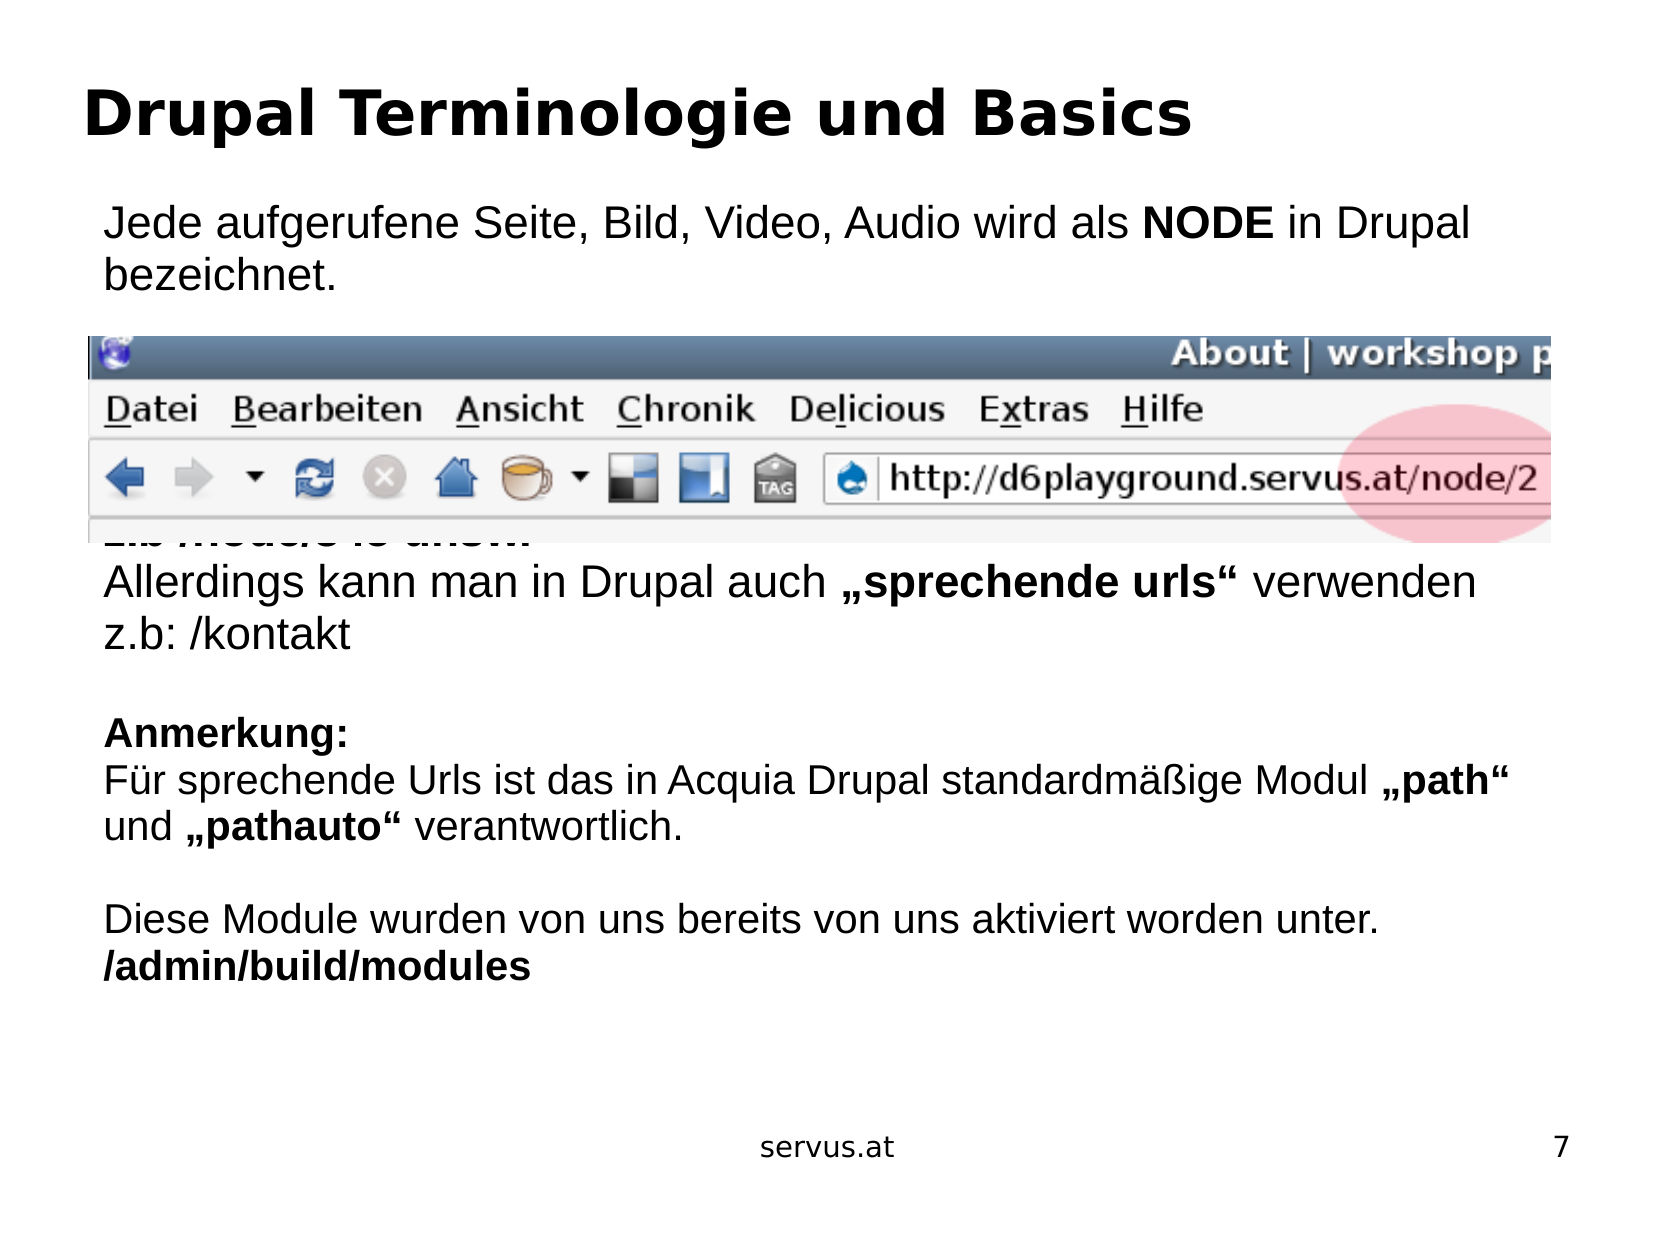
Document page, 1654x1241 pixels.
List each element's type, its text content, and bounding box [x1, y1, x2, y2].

title Drupal Terminologie und Basics [82, 49, 1571, 178]
picture [88, 336, 1551, 543]
text_box Jede aufgerufene Seite, Bild, Video, Audio wird als NODE in Drupal bezeichnet. z.b /node/345 unsw. Allerdings kann man in Drupal auch „sprechende urls“ verwenden z.b: /kontakt Anmerkung: Für sprechende Urls ist das in Acquia Drupal standardmäßige Modul „path“ und „pathauto“ verantwortlich. Diese Module wurden von uns bereits von uns aktiviert worden unter. /admin/build/modules [88, 190, 1565, 1241]
